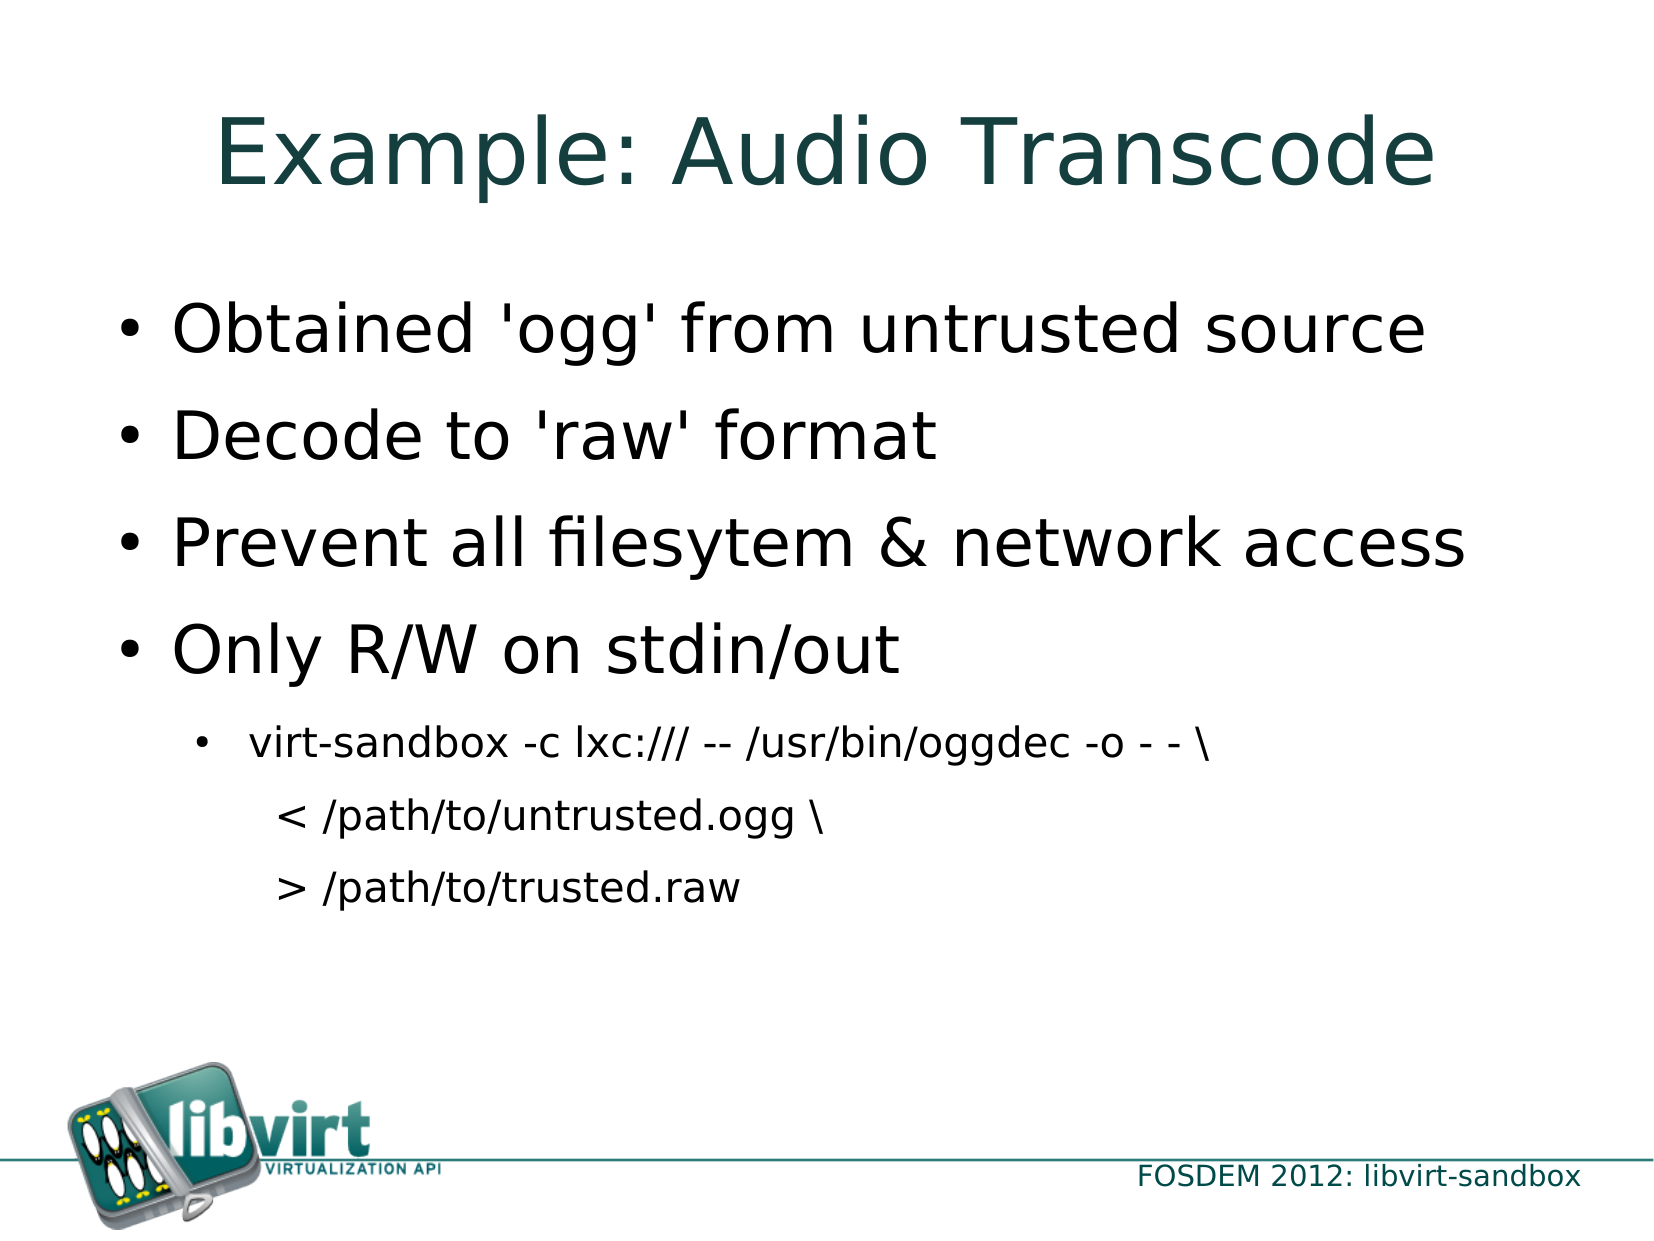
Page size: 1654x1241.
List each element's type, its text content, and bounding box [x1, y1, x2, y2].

title Example: Audio Transcode [82, 49, 1571, 257]
text_box FOSDEM 2012: libvirt-sandbox [1122, 1151, 1654, 1211]
list Obtained 'ogg' from untrusted source Decode to 'raw' format Prevent all filesytem & network access Only R/W on stdin/out virt-sandbox -c lxc:/// -- /usr/bin/oggdec -o - - \ < /path/to/untrusted.ogg \ > /path/to/trusted.raw [82, 290, 1571, 1062]
picture [0, 1062, 1654, 1230]
